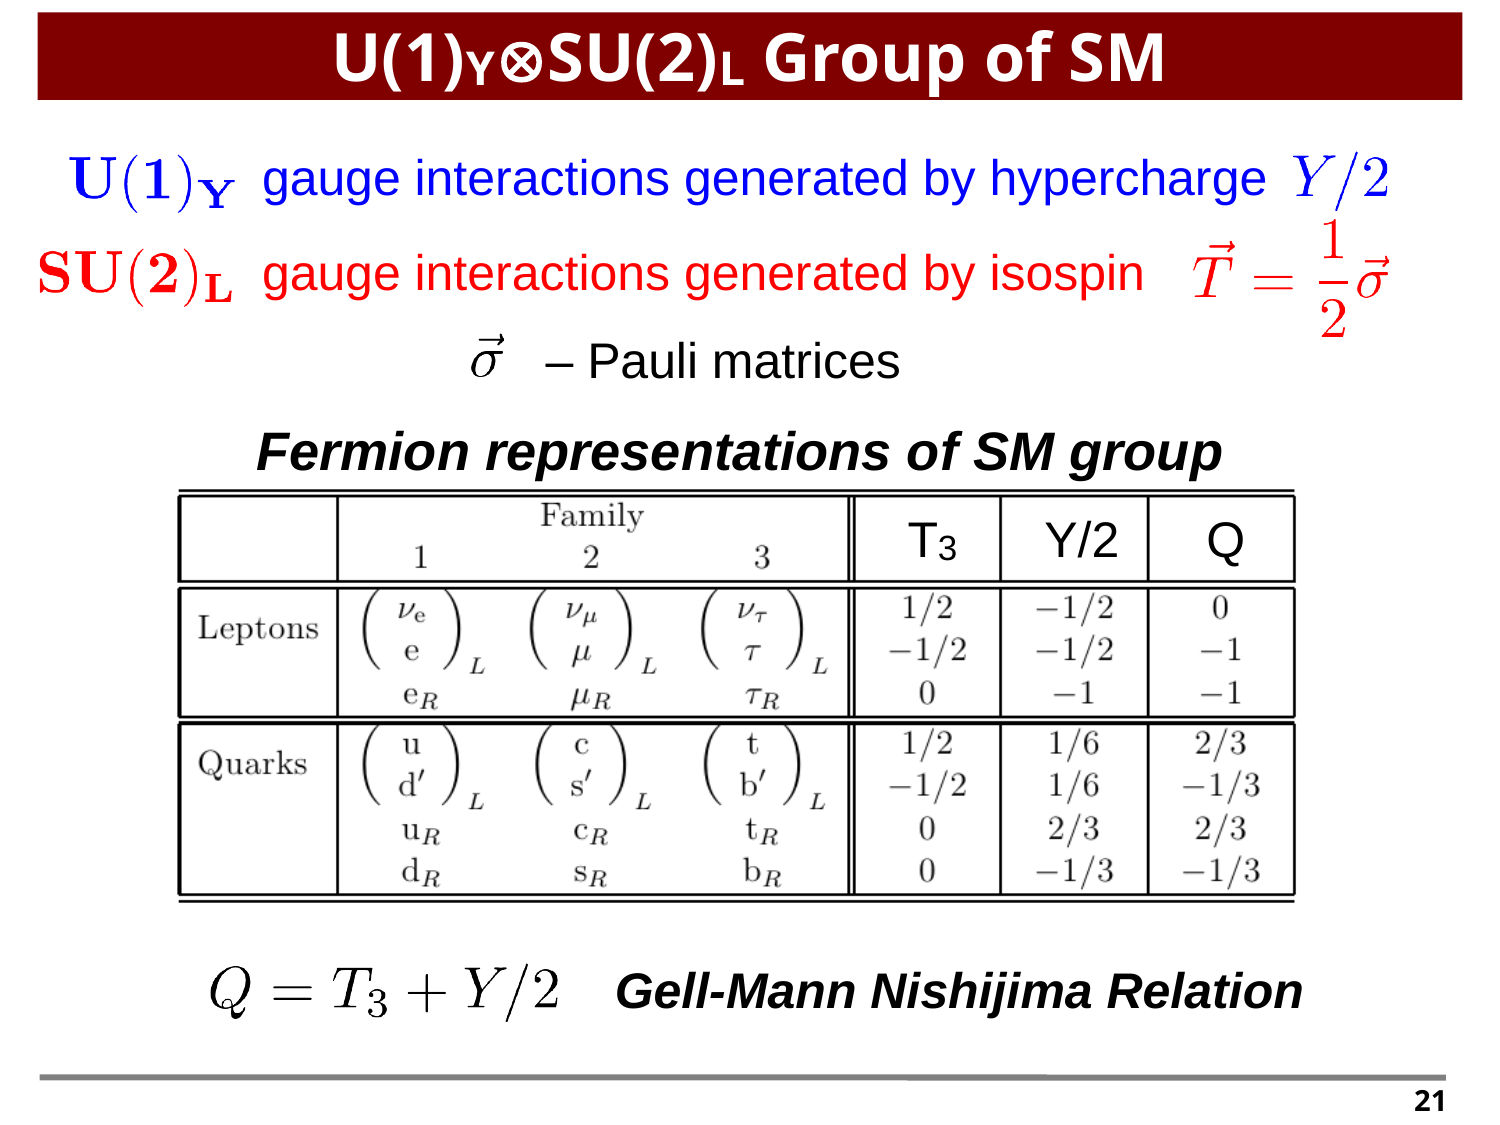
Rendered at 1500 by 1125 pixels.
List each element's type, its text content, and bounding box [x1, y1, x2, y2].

picture [172, 489, 1303, 907]
picture [471, 333, 504, 377]
text_box gauge interactions generated by hypercharge [247, 138, 1343, 214]
text_box Q [1178, 500, 1274, 576]
title U(1)YÄSU(2)L Group of SM [15, 9, 1486, 111]
text_box Y/2 [1034, 500, 1130, 576]
picture [1292, 151, 1388, 211]
picture [39, 248, 232, 307]
text_box – Pauli matrices [530, 321, 937, 397]
picture [69, 154, 235, 213]
picture [210, 963, 558, 1022]
picture [1192, 219, 1390, 337]
text_box T3 [885, 500, 980, 576]
text_box gauge interactions generated by isospin [247, 232, 1192, 308]
text_box Gell-Mann Nishijima Relation [600, 950, 1426, 1026]
text_box Fermion representations of SM group [110, 408, 1371, 489]
